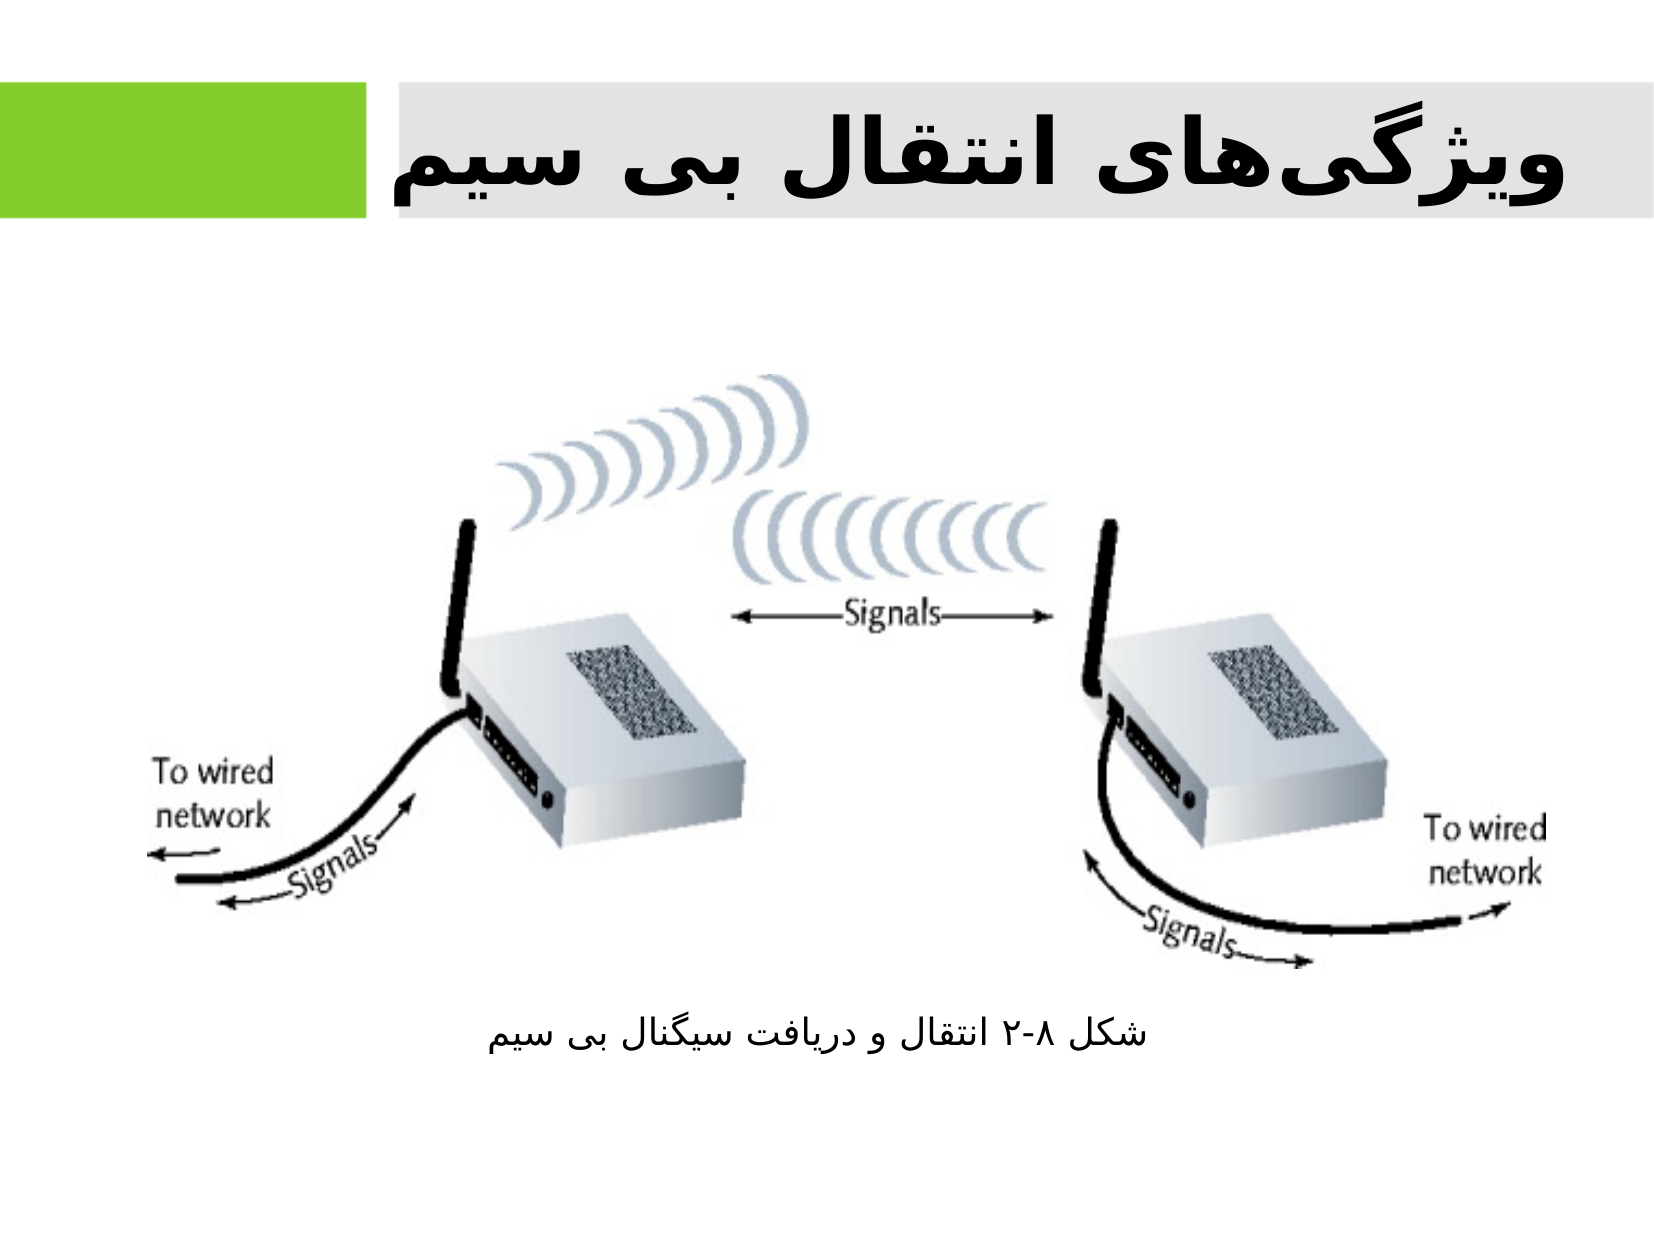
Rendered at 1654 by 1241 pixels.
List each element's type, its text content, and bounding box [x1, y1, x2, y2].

title ویژگی‌های انتقال بی سیم [82, 49, 1571, 257]
picture [0, 0, 1654, 1241]
text_box شکل ۸-۲ انتقال و دریافت سیگنال بی سیم [300, 1000, 1301, 1062]
